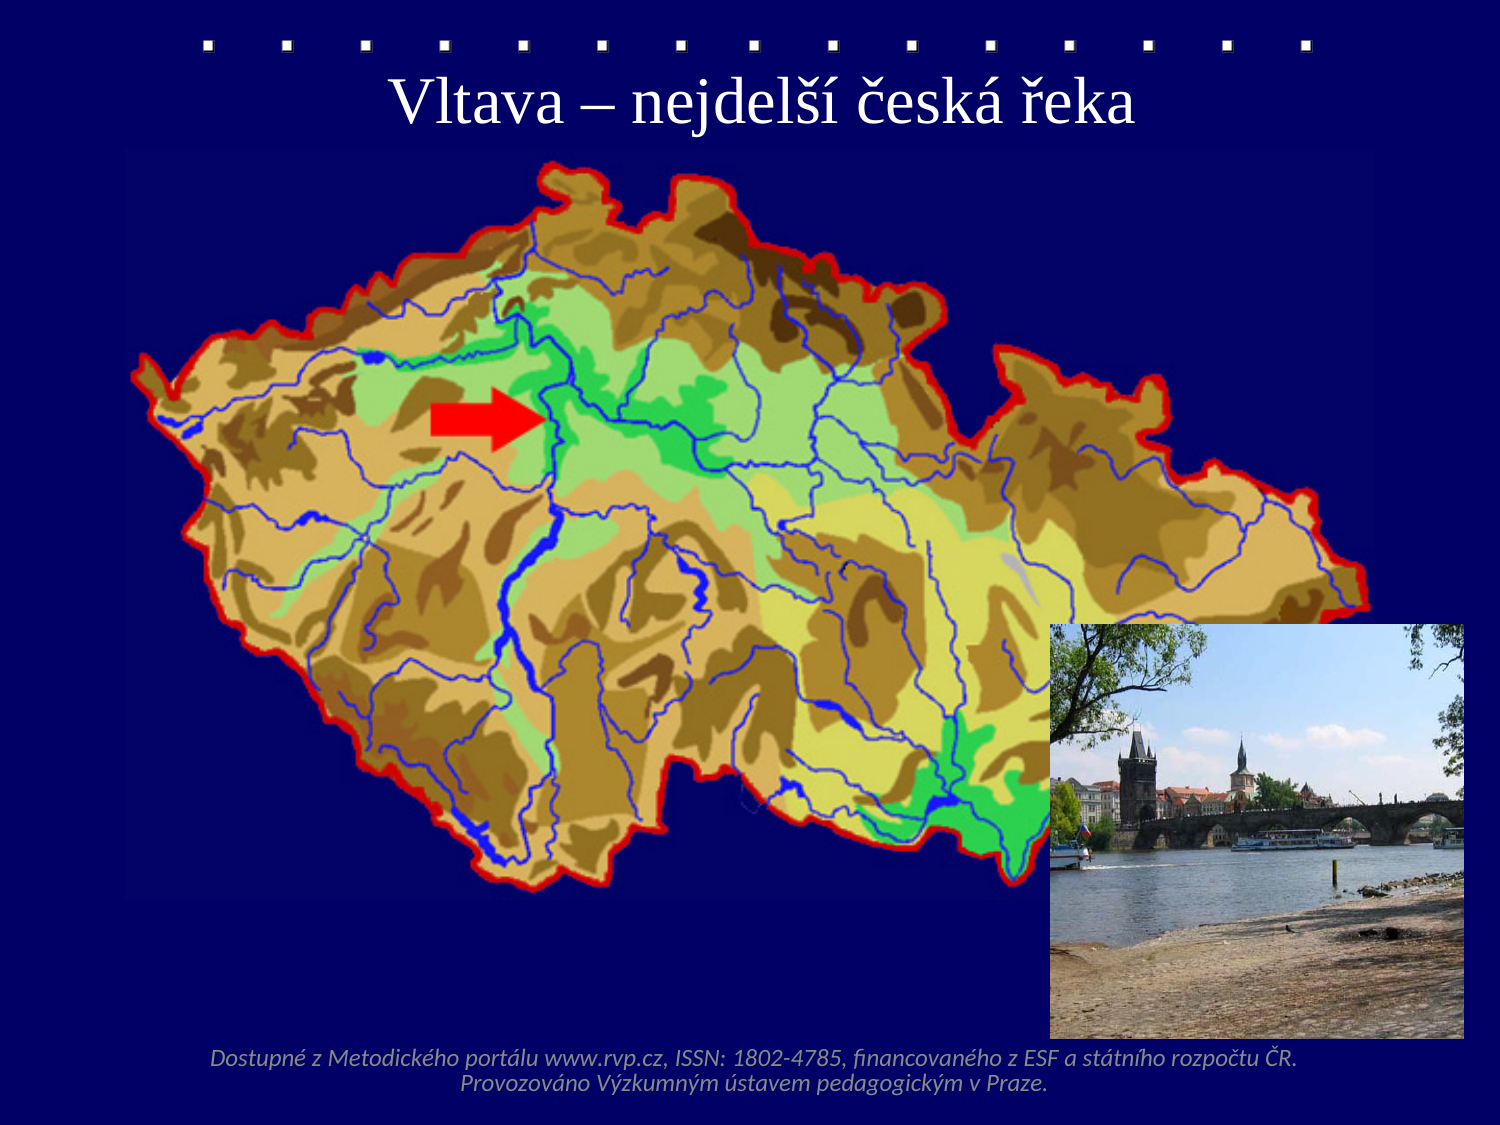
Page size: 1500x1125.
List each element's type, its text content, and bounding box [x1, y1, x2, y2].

picture [200, 37, 1326, 57]
picture [125, 149, 1464, 1039]
text_box Vltava – nejdelší česká řeka [212, 62, 1313, 150]
